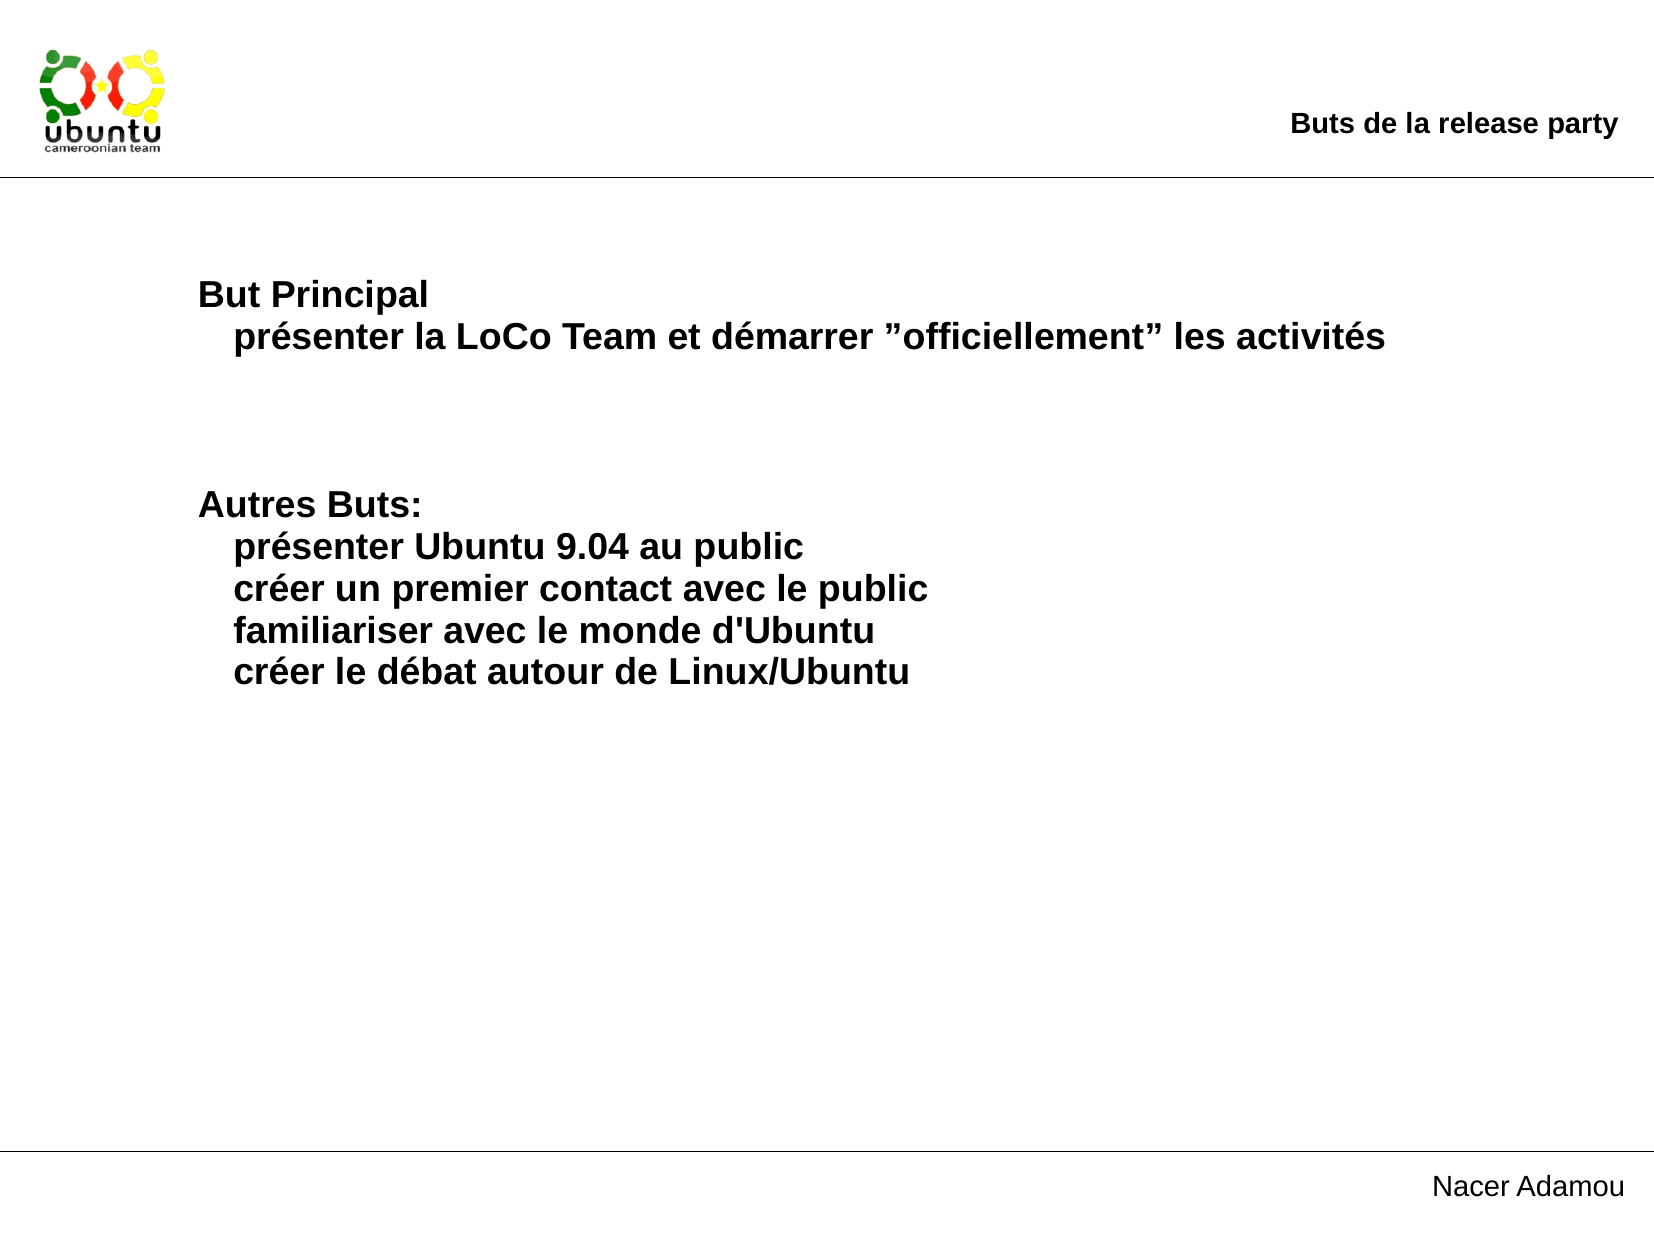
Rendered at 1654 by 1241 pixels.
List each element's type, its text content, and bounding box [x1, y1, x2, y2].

picture [29, 29, 178, 177]
text_box But Principal présenter la LoCo Team et démarrer ”officiellement” les activités Autres Buts: présenter Ubuntu 9.04 au public créer un premier contact avec le public familiariser avec le monde d'Ubuntu créer le débat autour de Linux/Ubuntu [147, 265, 1536, 1004]
text_box Buts de la release party [1240, 100, 1654, 148]
text_box Nacer Adamou [1417, 1163, 1643, 1211]
